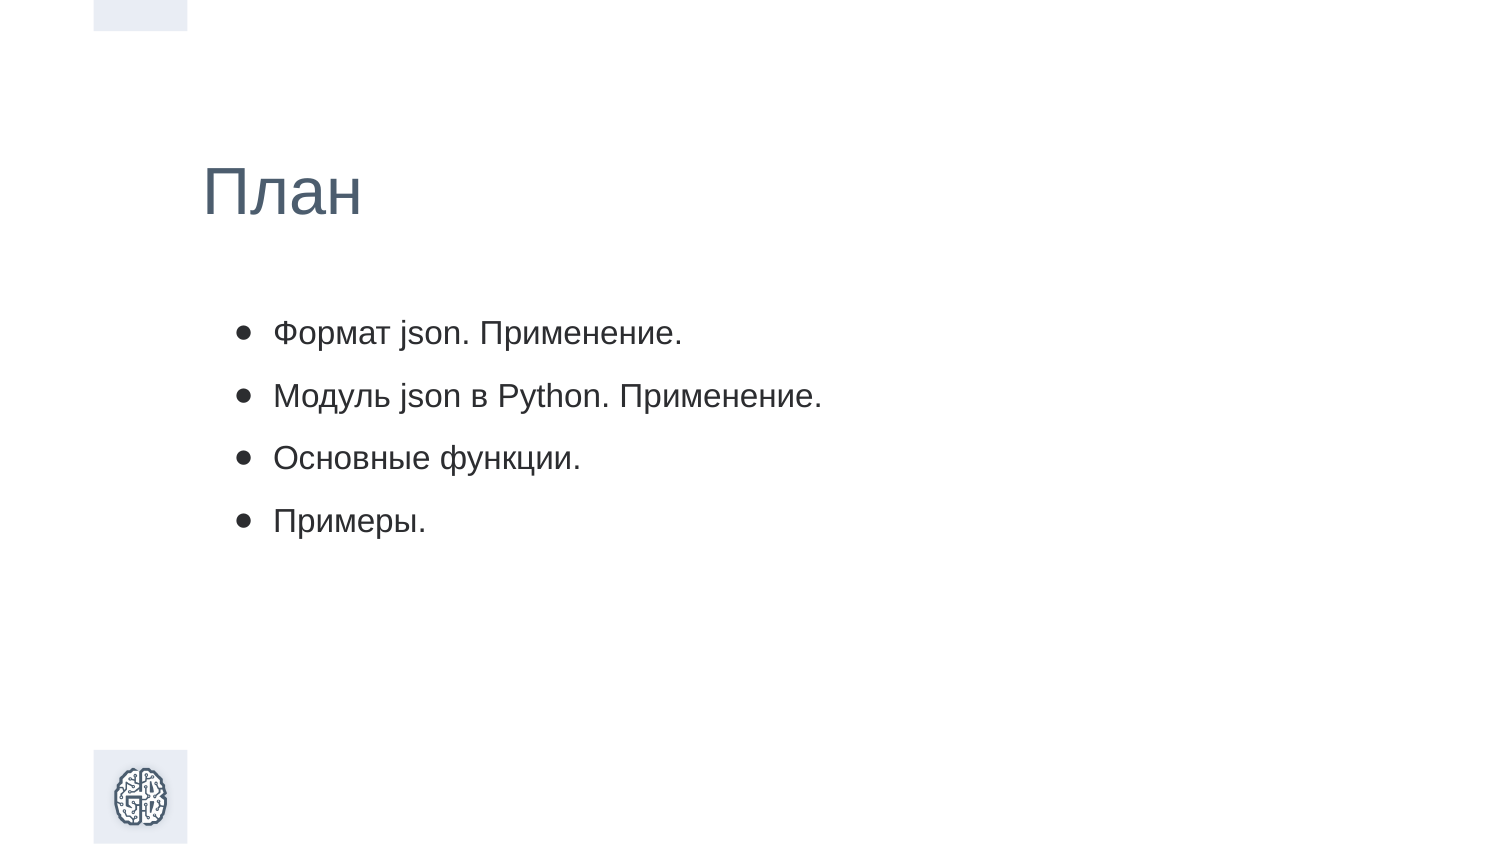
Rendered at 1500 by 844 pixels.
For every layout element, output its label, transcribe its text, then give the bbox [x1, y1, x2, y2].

text_box Основные функции. [187, 409, 1312, 472]
text_box Модуль json в Python. Применение. [187, 358, 1312, 409]
picture [106, 760, 175, 834]
text_box Примеры. [187, 472, 1312, 546]
text_box План [187, 93, 1312, 282]
text_box Формат json. Применение. [187, 284, 1312, 358]
